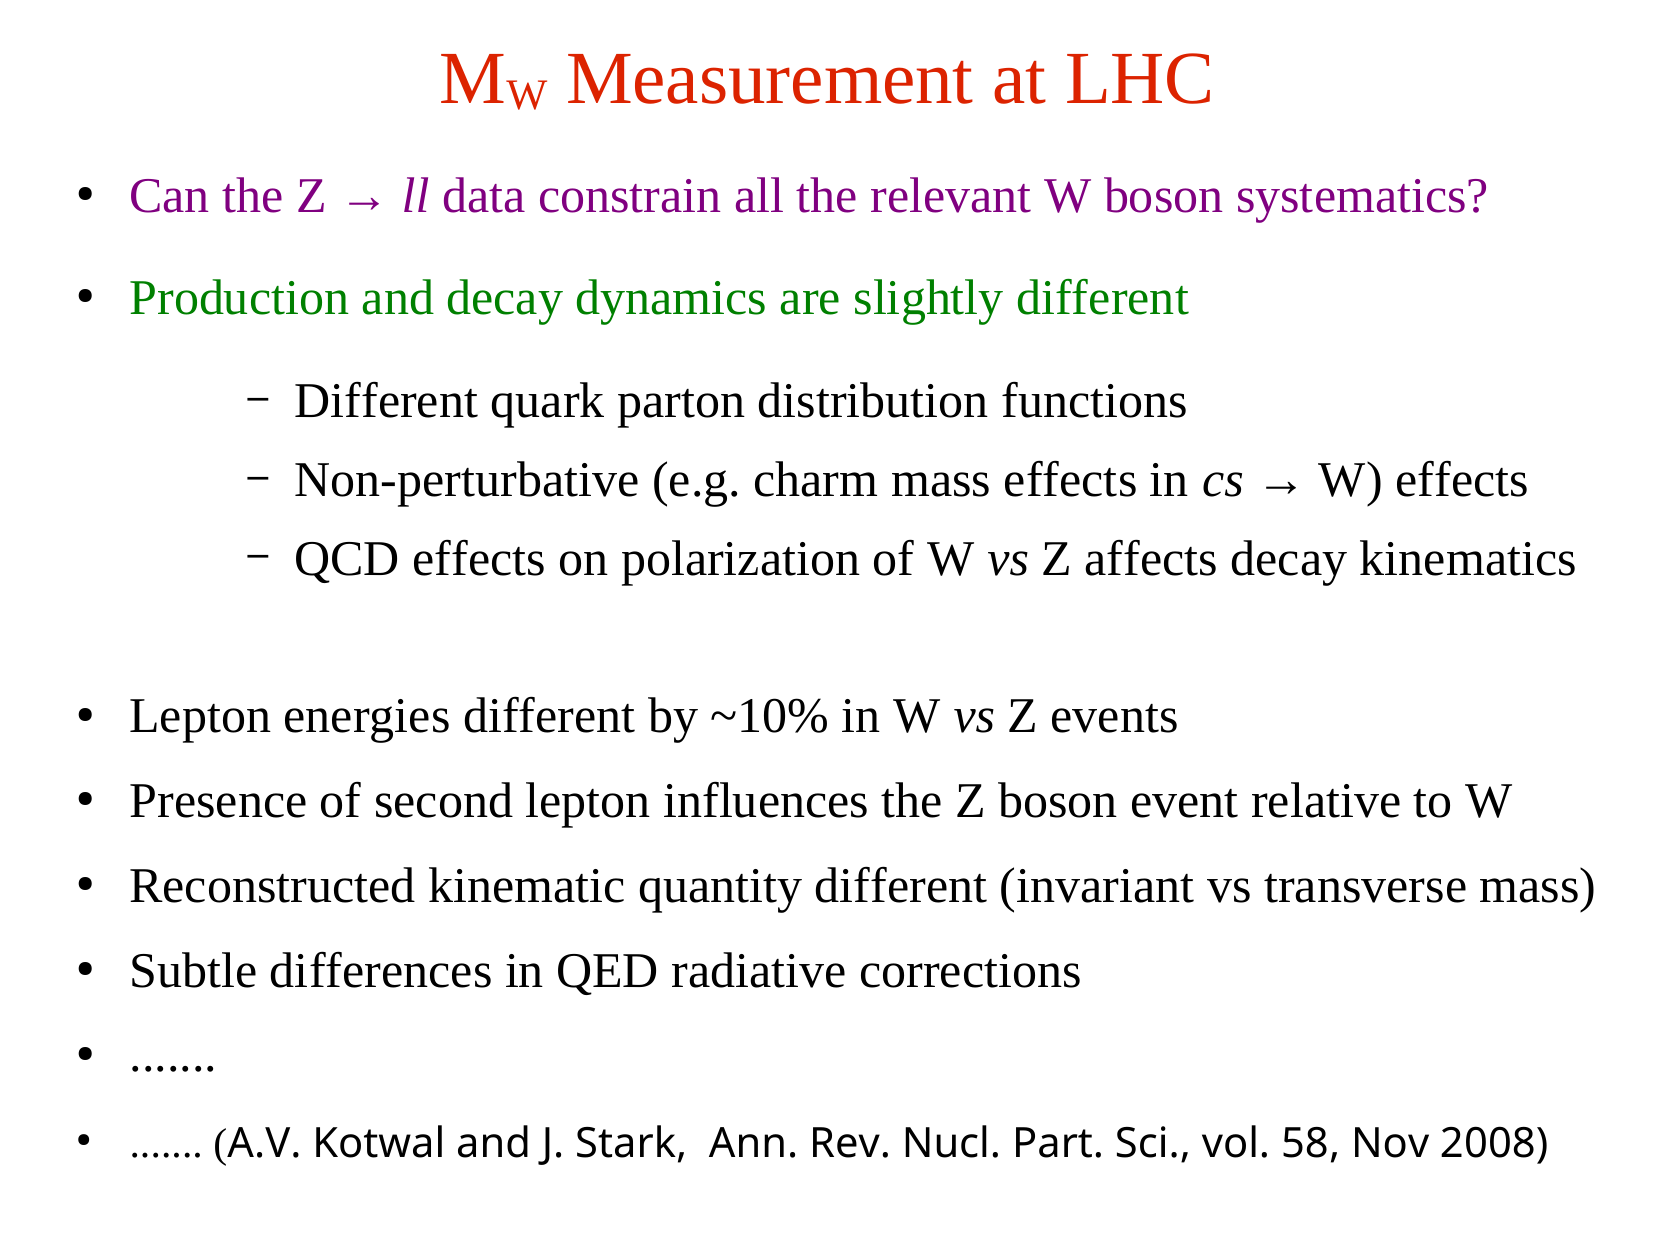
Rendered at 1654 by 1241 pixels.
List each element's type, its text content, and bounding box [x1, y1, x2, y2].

list Can the Z → ll data constrain all the relevant W boson systematics? Production and decay dynamics are slightly different Different quark parton distribution functions Non-perturbative (e.g. charm mass effects in cs → W) effects QCD effects on polarization of W vs Z affects decay kinematics Lepton energies different by ~10% in W vs Z events Presence of second lepton influences the Z boson event relative to W Reconstructed kinematic quantity different (invariant vs transverse mass) Subtle differences in QED radiative corrections ....... ....... (A.V. Kotwal and J. Stark, Ann. Rev. Nucl. Part. Sci., vol. 58, Nov 2008) [58, 167, 1625, 1210]
title MW Measurement at LHC [121, 2, 1534, 154]
